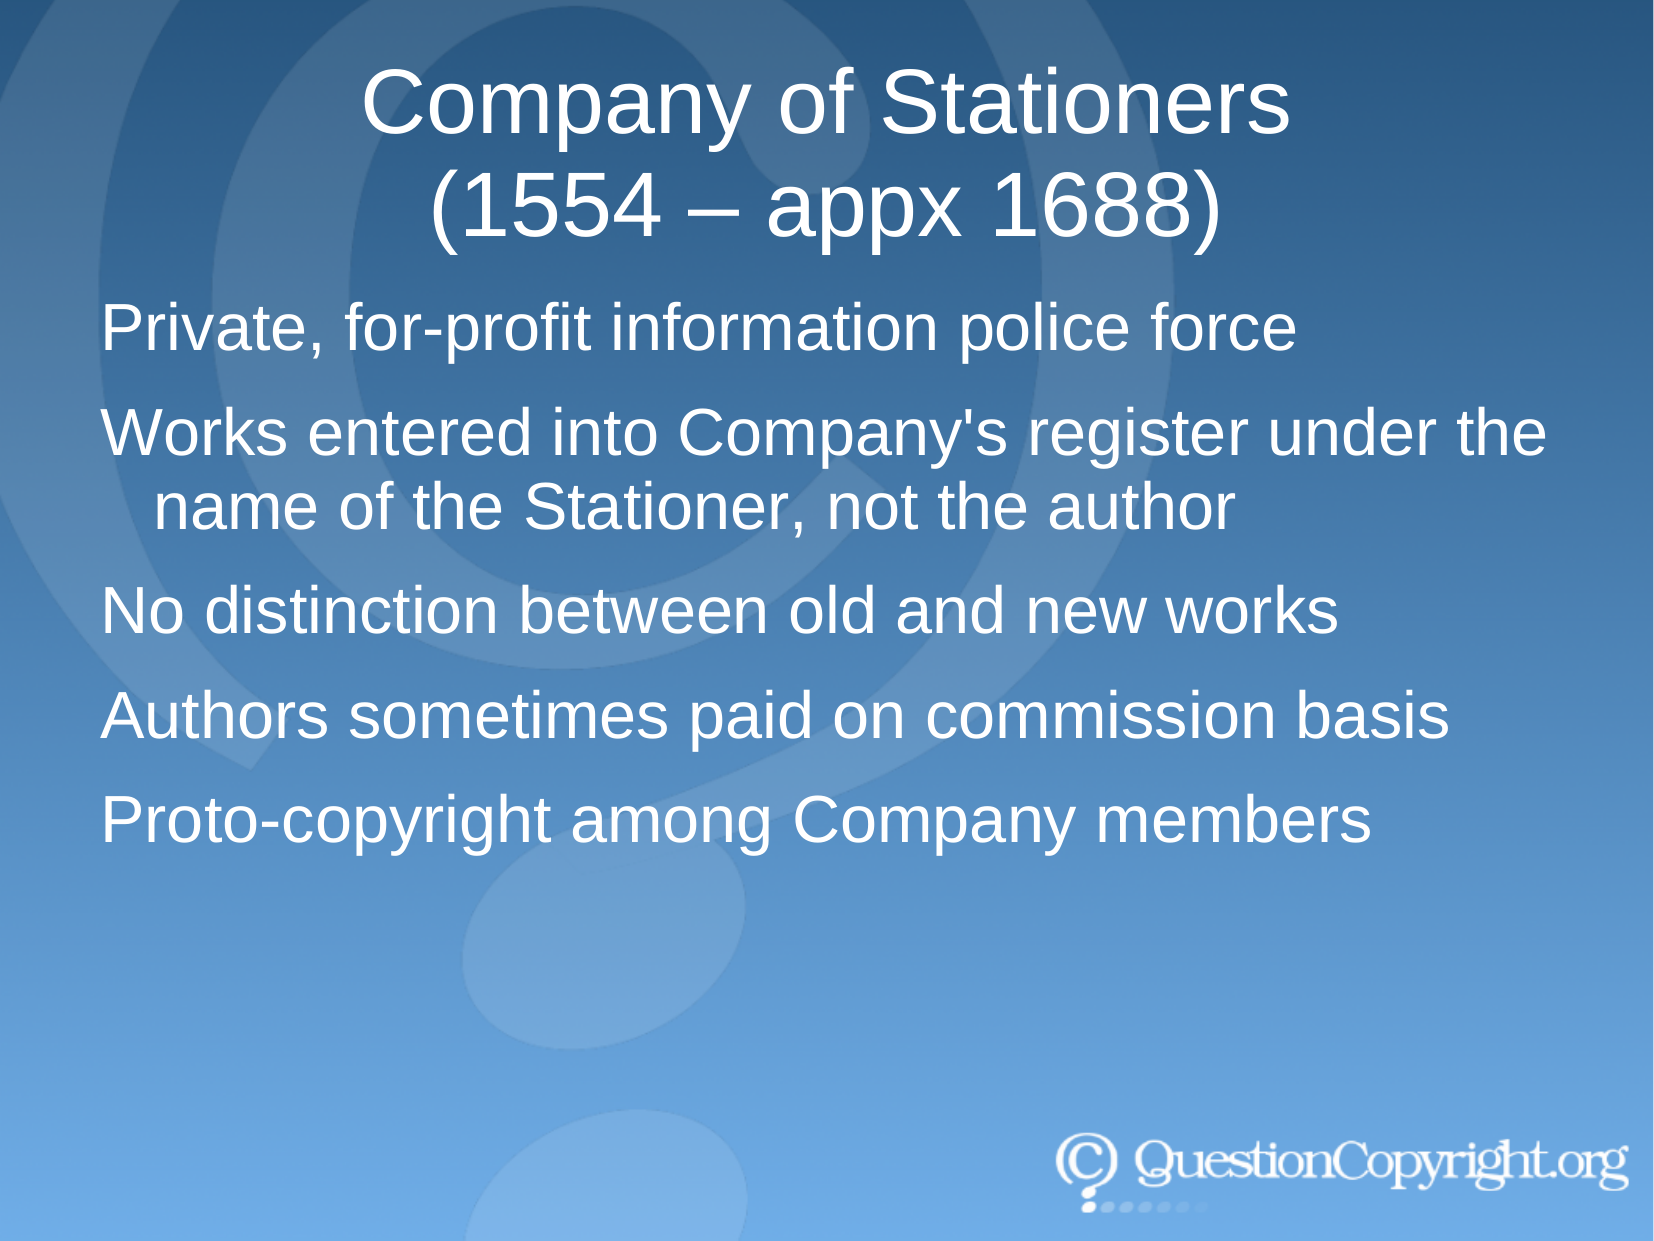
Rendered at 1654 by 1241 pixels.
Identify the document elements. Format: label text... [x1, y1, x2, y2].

list Private, for-profit information police force Works entered into Company's register under the name of the Stationer, not the author No distinction between old and new works Authors sometimes paid on commission basis Proto-copyright among Company members [82, 290, 1571, 1094]
title Company of Stationers (1554 – appx 1688) [82, 39, 1571, 267]
picture [0, 0, 1654, 1241]
